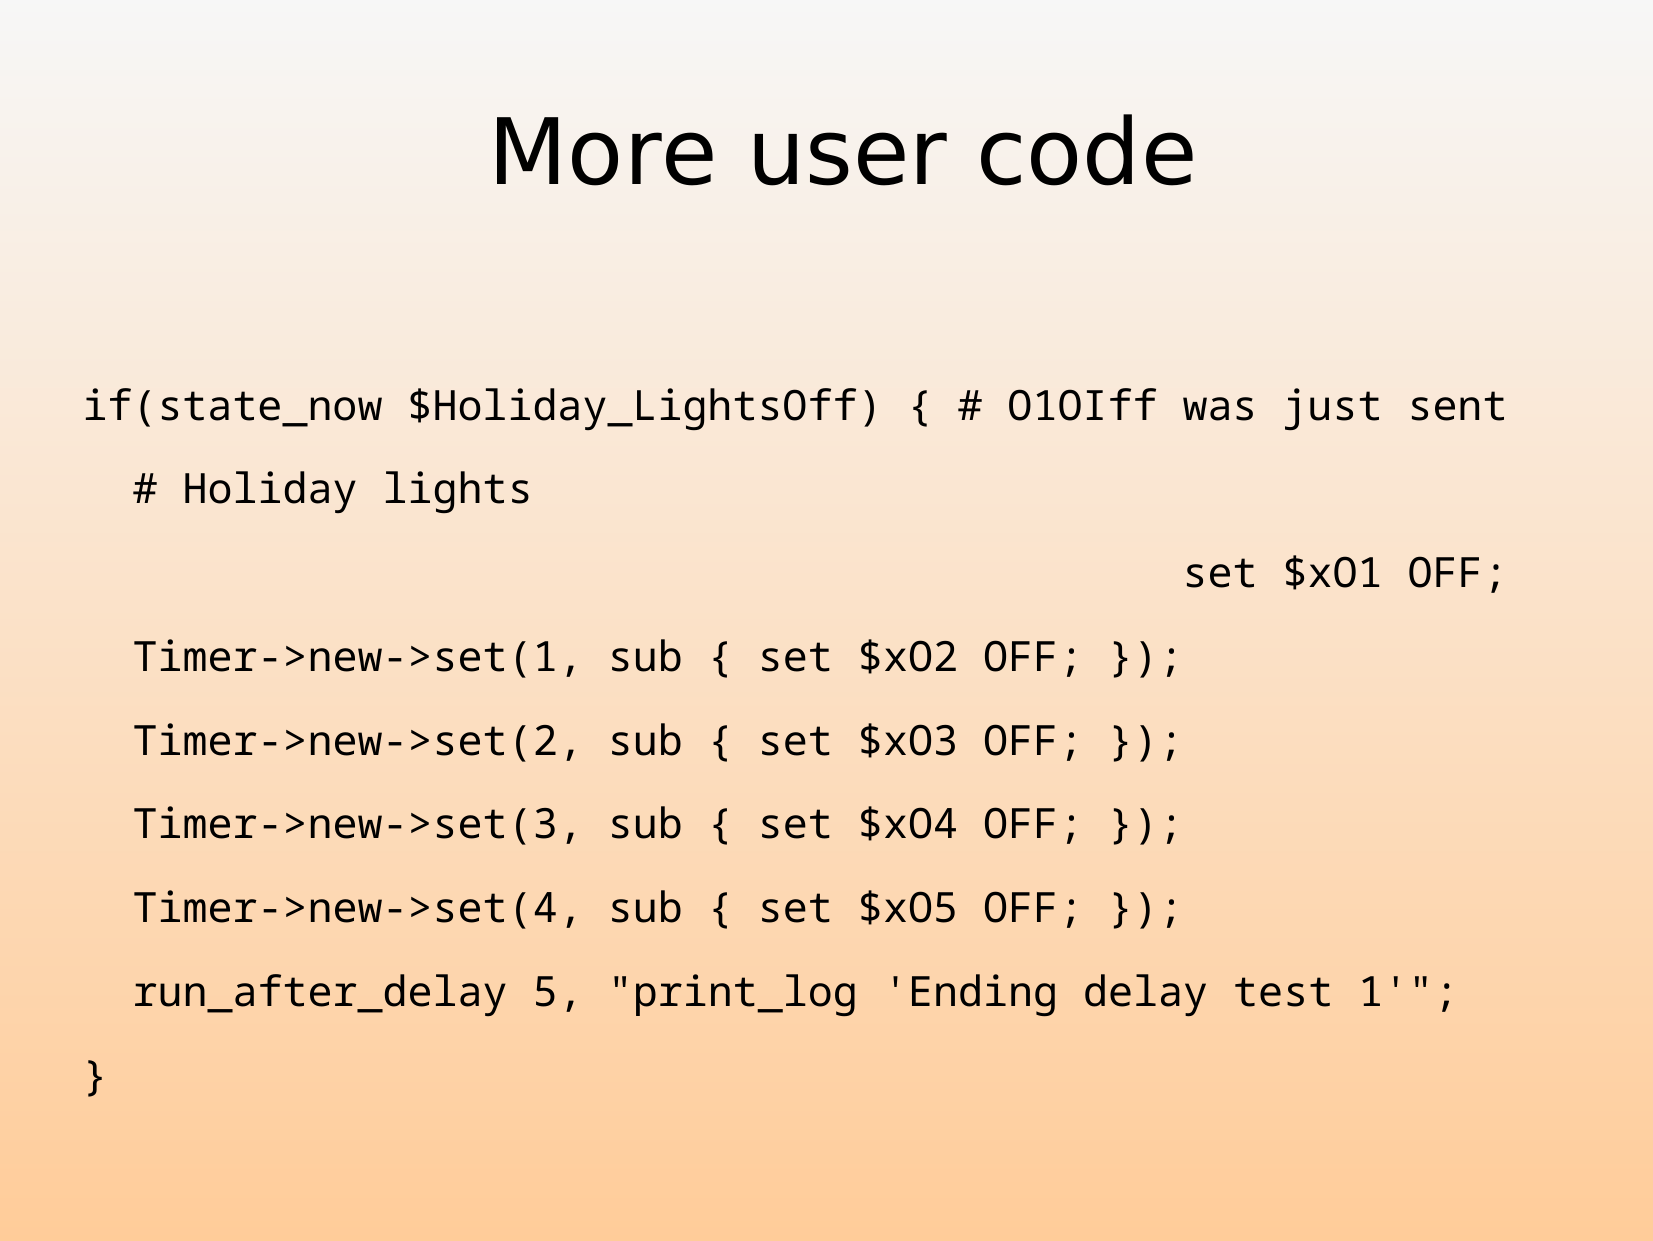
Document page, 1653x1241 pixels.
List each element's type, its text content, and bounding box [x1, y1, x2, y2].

list if(state_now $Holiday_LightsOff) { # O1OIff was just sent # Holiday lights set $xO1 OFF; Timer->new->set(1, sub { set $xO2 OFF; }); Timer->new->set(2, sub { set $xO3 OFF; }); Timer->new->set(3, sub { set $xO4 OFF; }); Timer->new->set(4, sub { set $xO5 OFF; }); run_after_delay 5, "print_log 'Ending delay test 1'"; } [82, 290, 1570, 1109]
title More user code [82, 49, 1570, 257]
